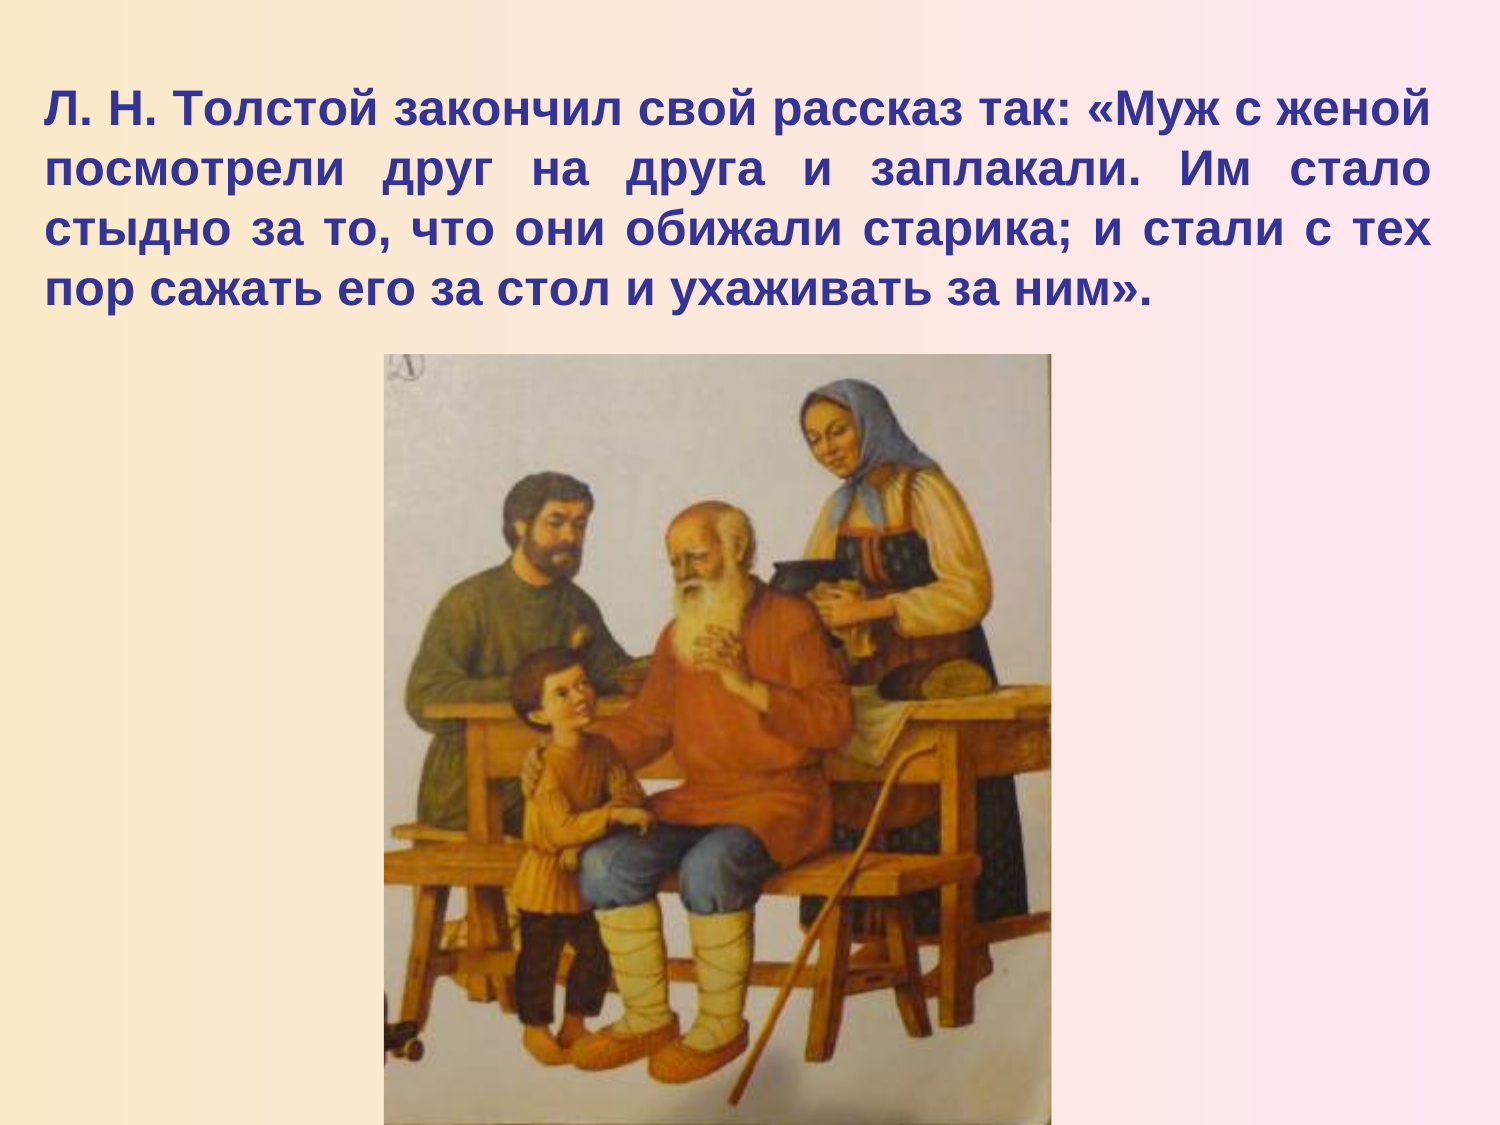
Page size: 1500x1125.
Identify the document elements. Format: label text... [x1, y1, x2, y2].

picture [383, 354, 1052, 1125]
text_box Л. Н. Толстой закончил свой рассказ так: «Муж с женой посмотрели друг на друга и заплакали. Им стало стыдно за то, что они обижали старика; и стали с тех пор сажать его за стол и ухаживать за ним». [29, 67, 1447, 323]
